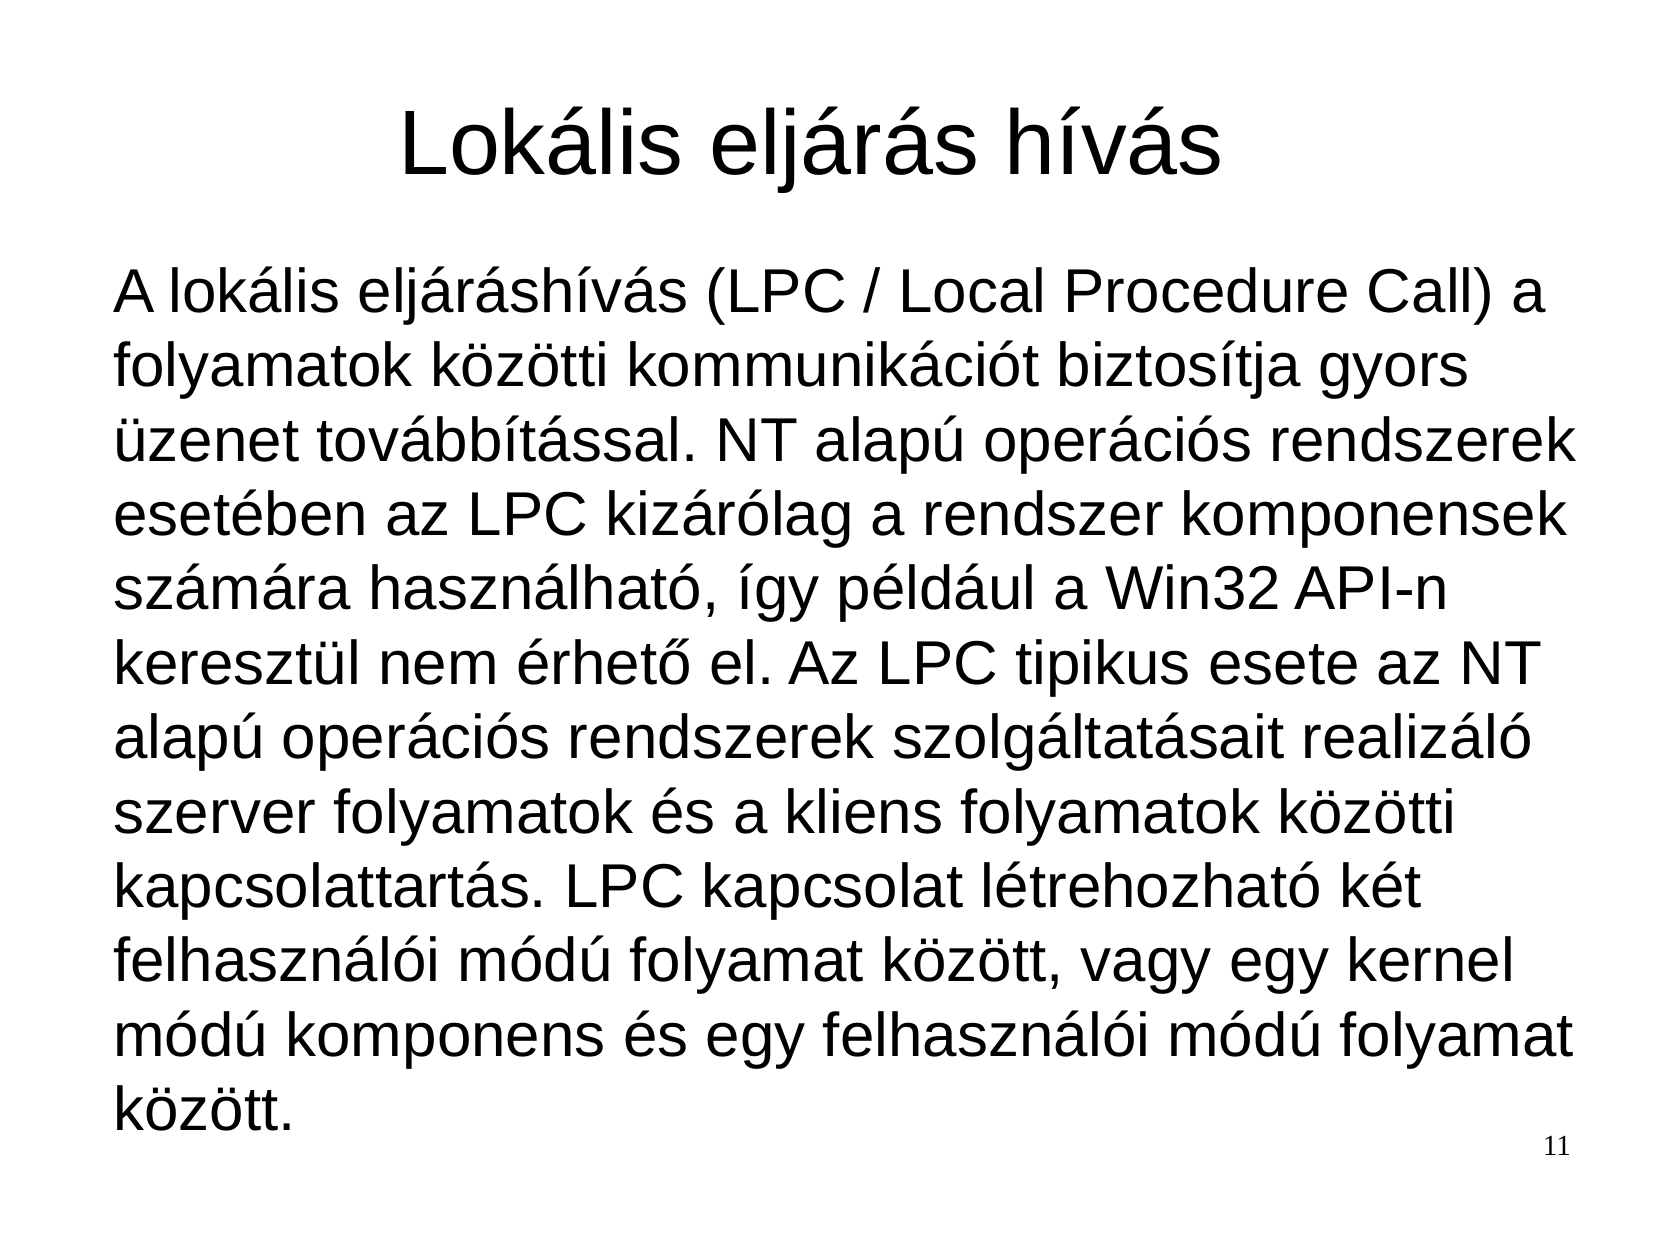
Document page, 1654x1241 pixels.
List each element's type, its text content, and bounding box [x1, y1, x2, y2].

list A lokális eljáráshívás (LPC / Local Procedure Call) a folyamatok közötti kommunikációt biztosítja gyors üzenet továbbítással. NT alapú operációs rendszerek esetében az LPC kizárólag a rendszer komponensek számára használható, így például a Win32 API-n keresztül nem érhető el. Az LPC tipikus esete az NT alapú operációs rendszerek szolgáltatásait realizáló szerver folyamatok és a kliens folyamatok közötti kapcsolattartás. LPC kapcsolat létrehozható két felhasználói módú folyamat között, vagy egy kernel módú komponens és egy felhasználói módú folyamat között. [32, 242, 1622, 1167]
title Lokális eljárás hívás [45, 34, 1543, 241]
